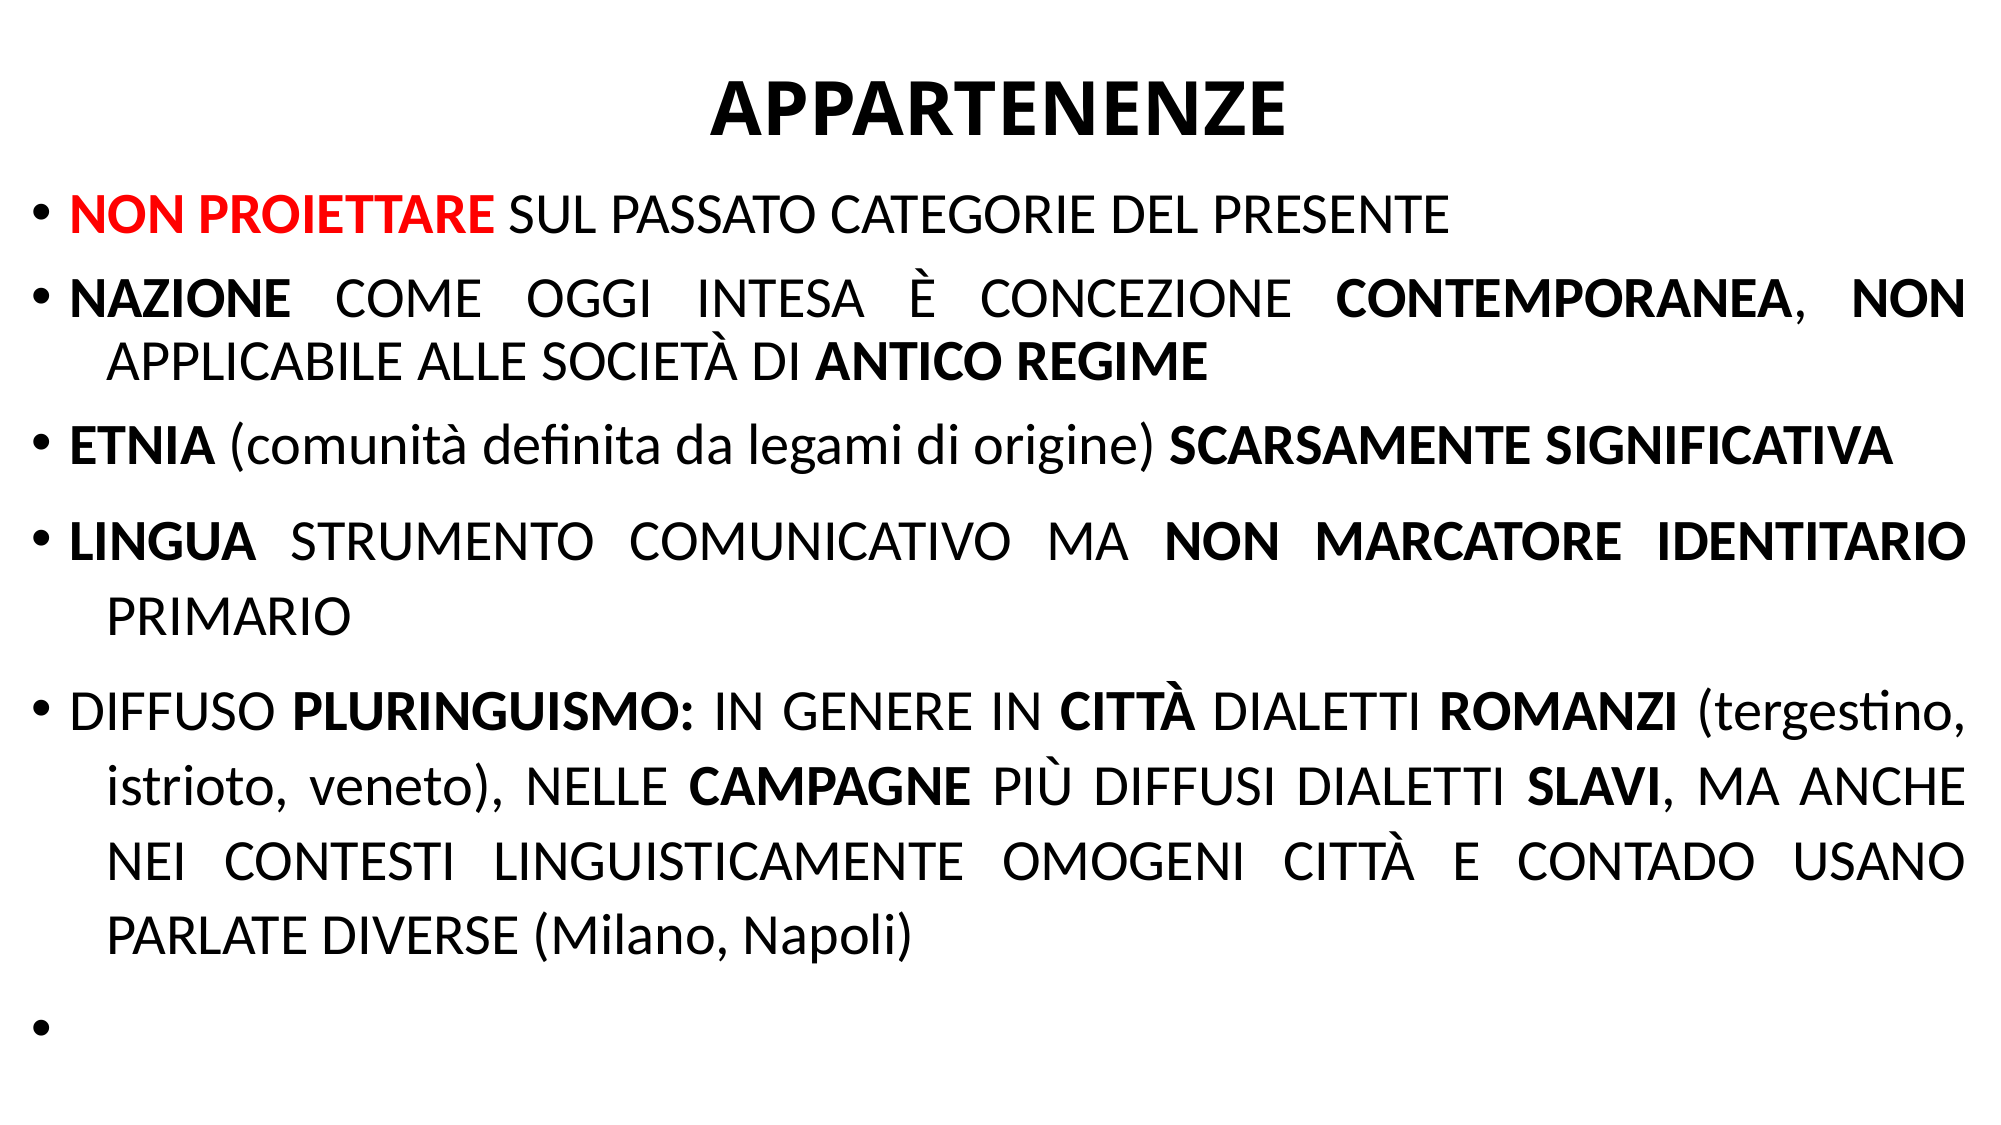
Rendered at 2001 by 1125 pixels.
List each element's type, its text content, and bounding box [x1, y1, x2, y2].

list NON PROIETTARE SUL PASSATO CATEGORIE DEL PRESENTE NAZIONE COME OGGI INTESA È CONCEZIONE CONTEMPORANEA, NON APPLICABILE ALLE SOCIETÀ DI ANTICO REGIME ETNIA (comunità definita da legami di origine) SCARSAMENTE SIGNIFICATIVA LINGUA STRUMENTO COMUNICATIVO MA NON MARCATORE IDENTITARIO PRIMARIO DIFFUSO PLURINGUISMO: IN GENERE IN CITTÀ DIALETTI ROMANZI (tergestino, istrioto, veneto), NELLE CAMPAGNE PIÙ DIFFUSI DIALETTI SLAVI, MA ANCHE NEI CONTESTI LINGUISTICAMENTE OMOGENI CITTÀ E CONTADO USANO PARLATE DIVERSE (Milano, Napoli) [16, 176, 1983, 1104]
title APPARTENENZE [137, 59, 1863, 162]
